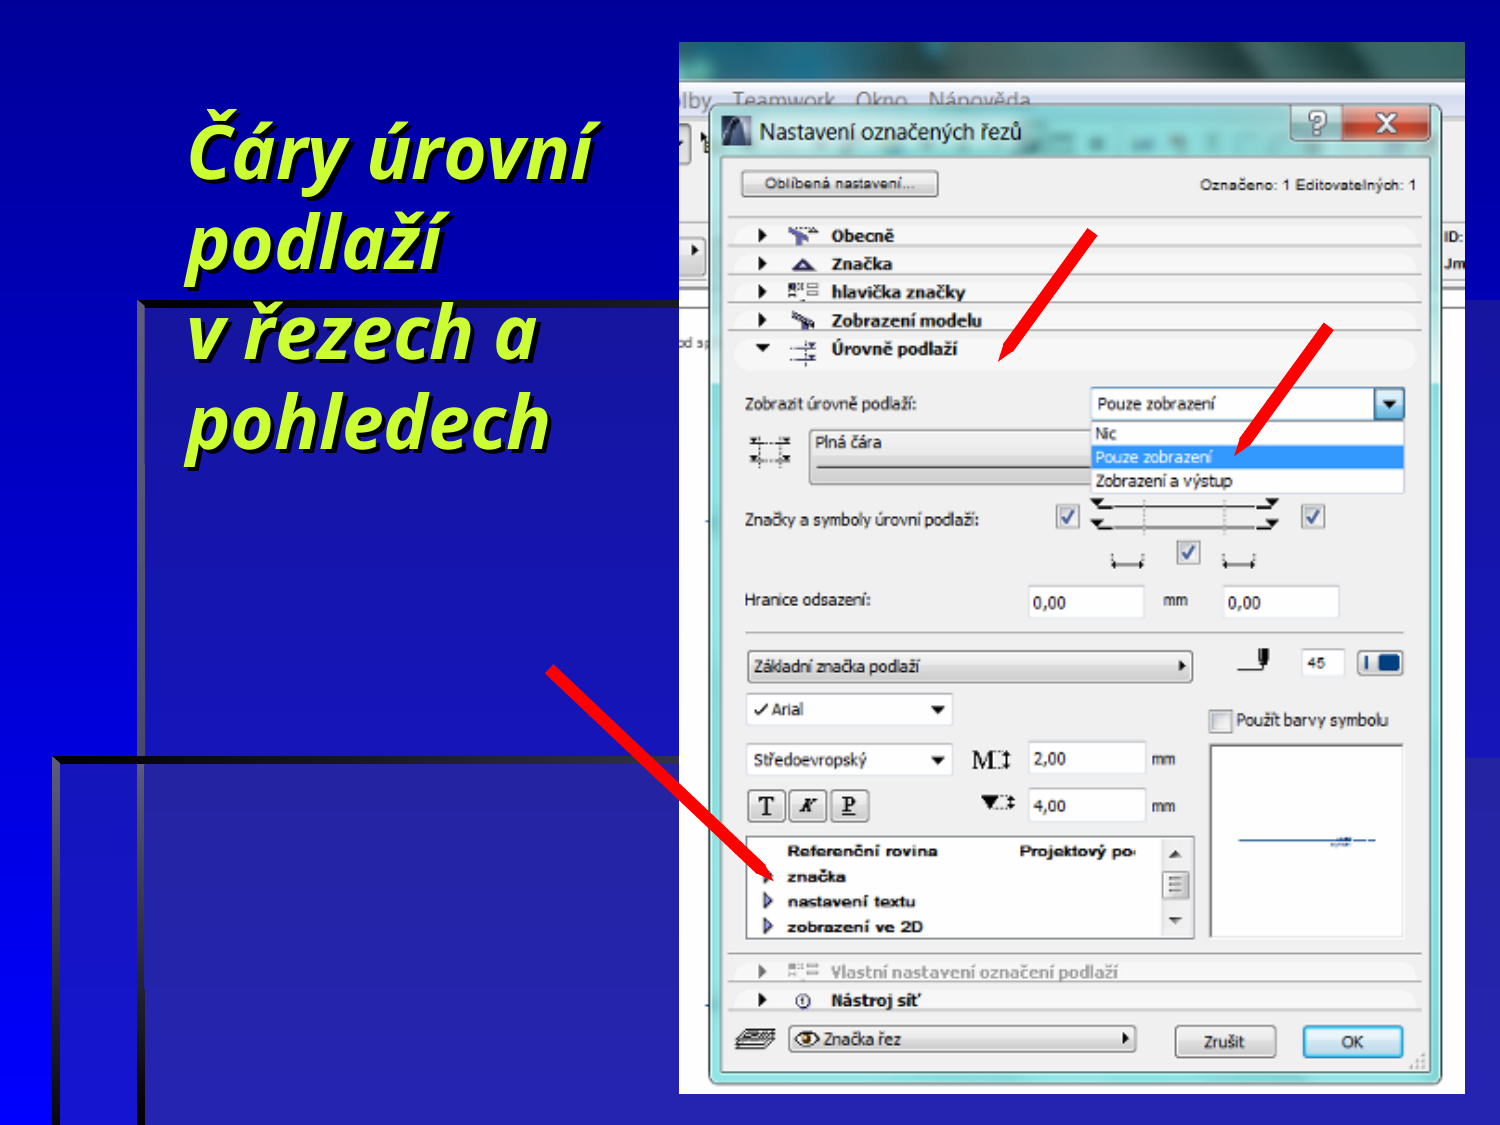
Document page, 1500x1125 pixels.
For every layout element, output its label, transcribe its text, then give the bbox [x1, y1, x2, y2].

picture [679, 42, 1465, 1094]
title Čáry úrovní podlaží v řezech a pohledech [171, 66, 632, 504]
text_box <číslo> [1137, 1094, 1450, 1103]
